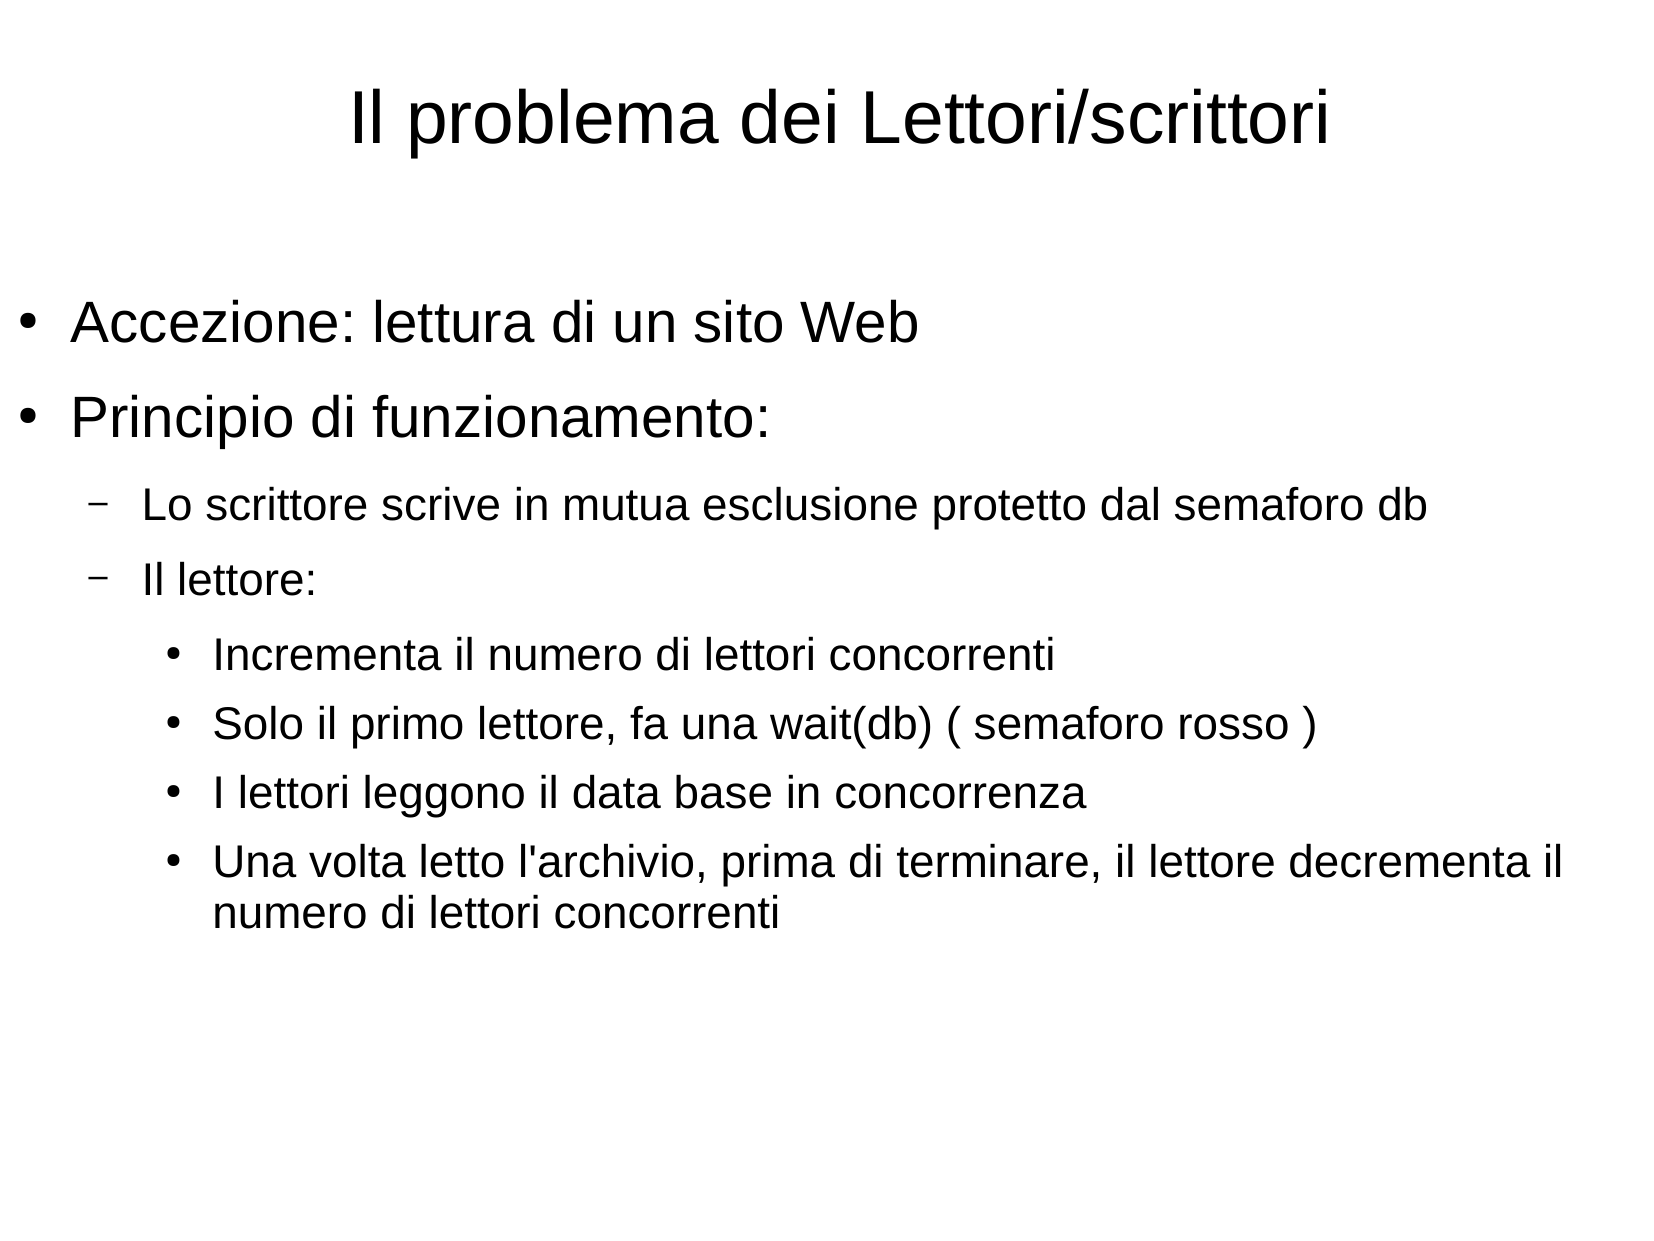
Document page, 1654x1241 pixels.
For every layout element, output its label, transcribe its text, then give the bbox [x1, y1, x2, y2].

list Accezione: lettura di un sito Web Principio di funzionamento: Lo scrittore scrive in mutua esclusione protetto dal semaforo db Il lettore: Incrementa il numero di lettori concorrenti Solo il primo lettore, fa una wait(db) ( semaforo rosso ) I lettori leggono il data base in concorrenza Una volta letto l'archivio, prima di terminare, il lettore decrementa il numero di lettori concorrenti [0, 290, 1621, 1140]
title Il problema dei Lettori/scrittori [82, 13, 1571, 222]
